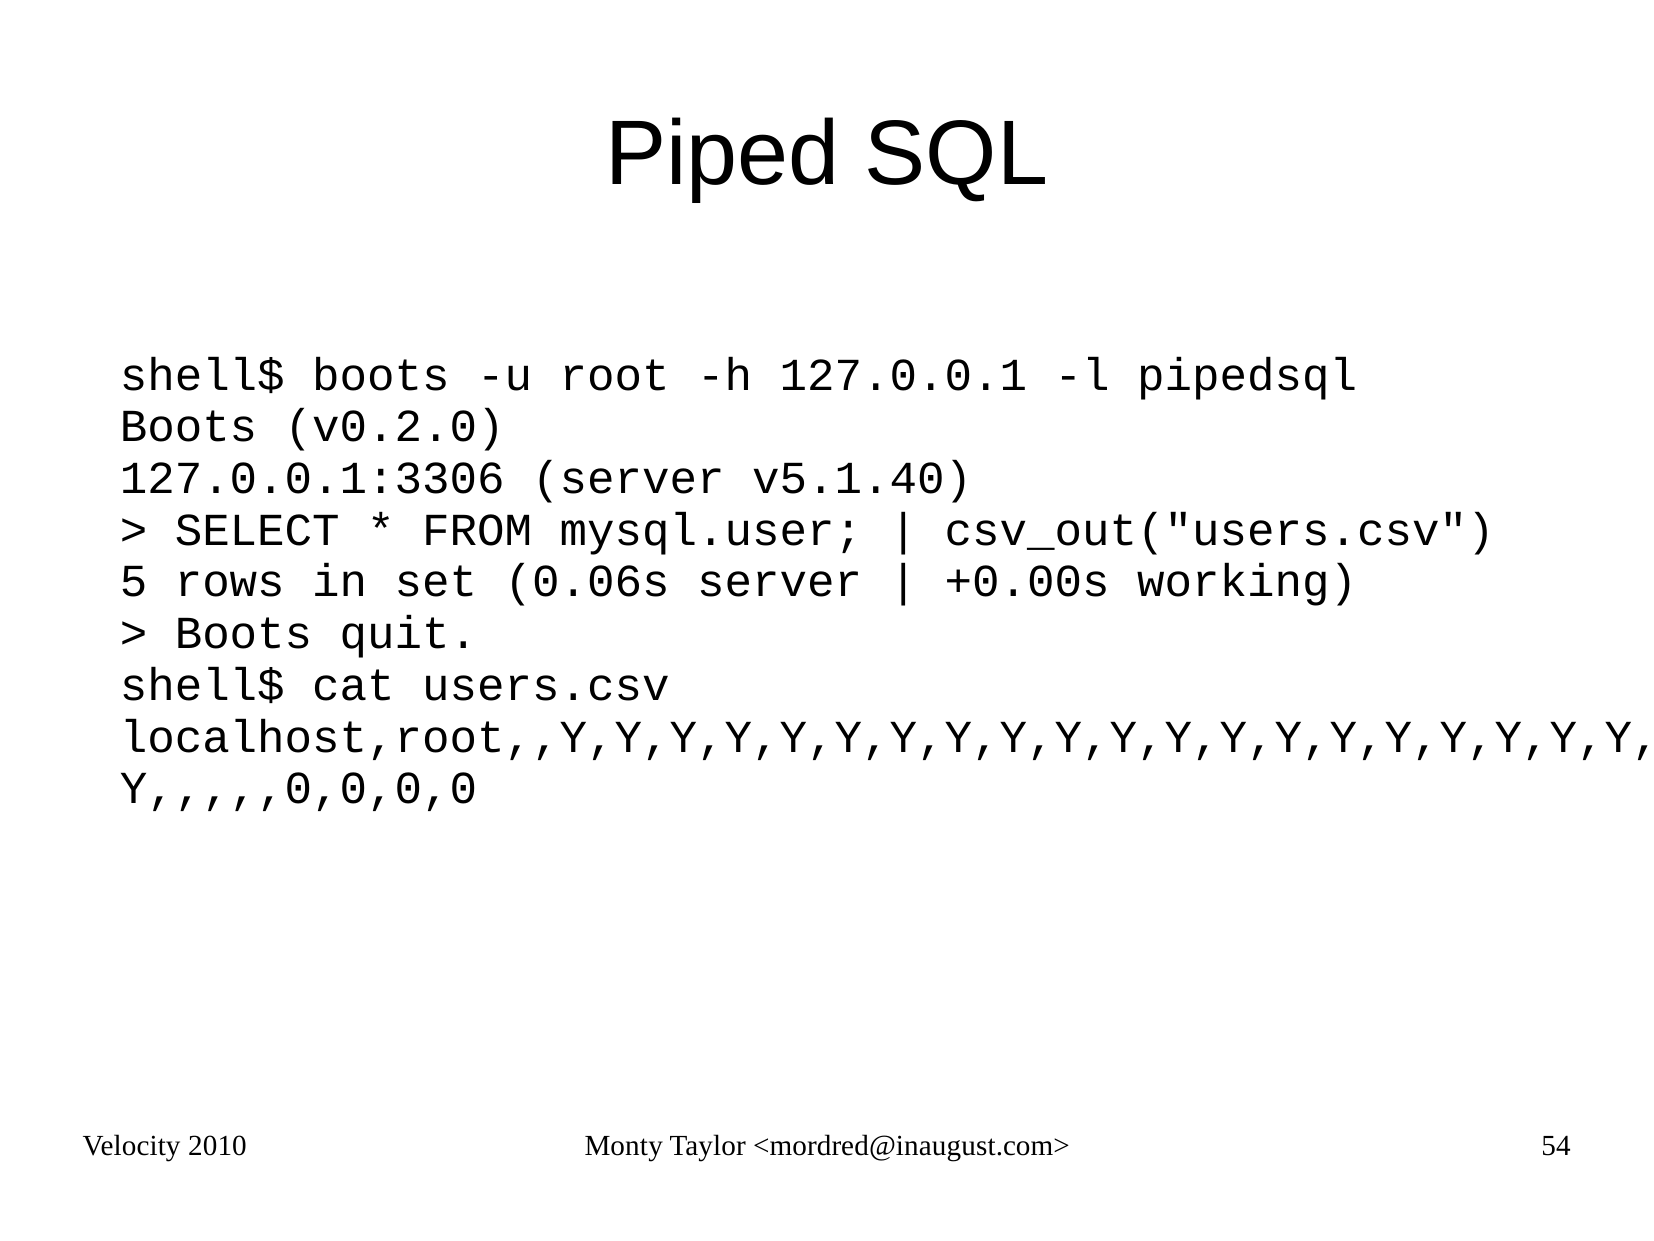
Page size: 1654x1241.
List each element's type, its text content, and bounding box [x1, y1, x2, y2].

title Piped SQL [82, 49, 1571, 257]
text_box shell$ boots -u root -h 127.0.0.1 -l pipedsql Boots (v0.2.0) 127.0.0.1:3306 (server v5.1.40) > SELECT * FROM mysql.user; | csv_out("users.csv") 5 rows in set (0.06s server | +0.00s working) > Boots quit. shell$ cat users.csv localhost,root,,Y,Y,Y,Y,Y,Y,Y,Y,Y,Y,Y,Y,Y,Y,Y,Y,Y,Y,Y,Y,Y,Y,Y,Y,Y,Y,Y,Y,,,,,0,0,0,0 [104, 344, 1654, 826]
